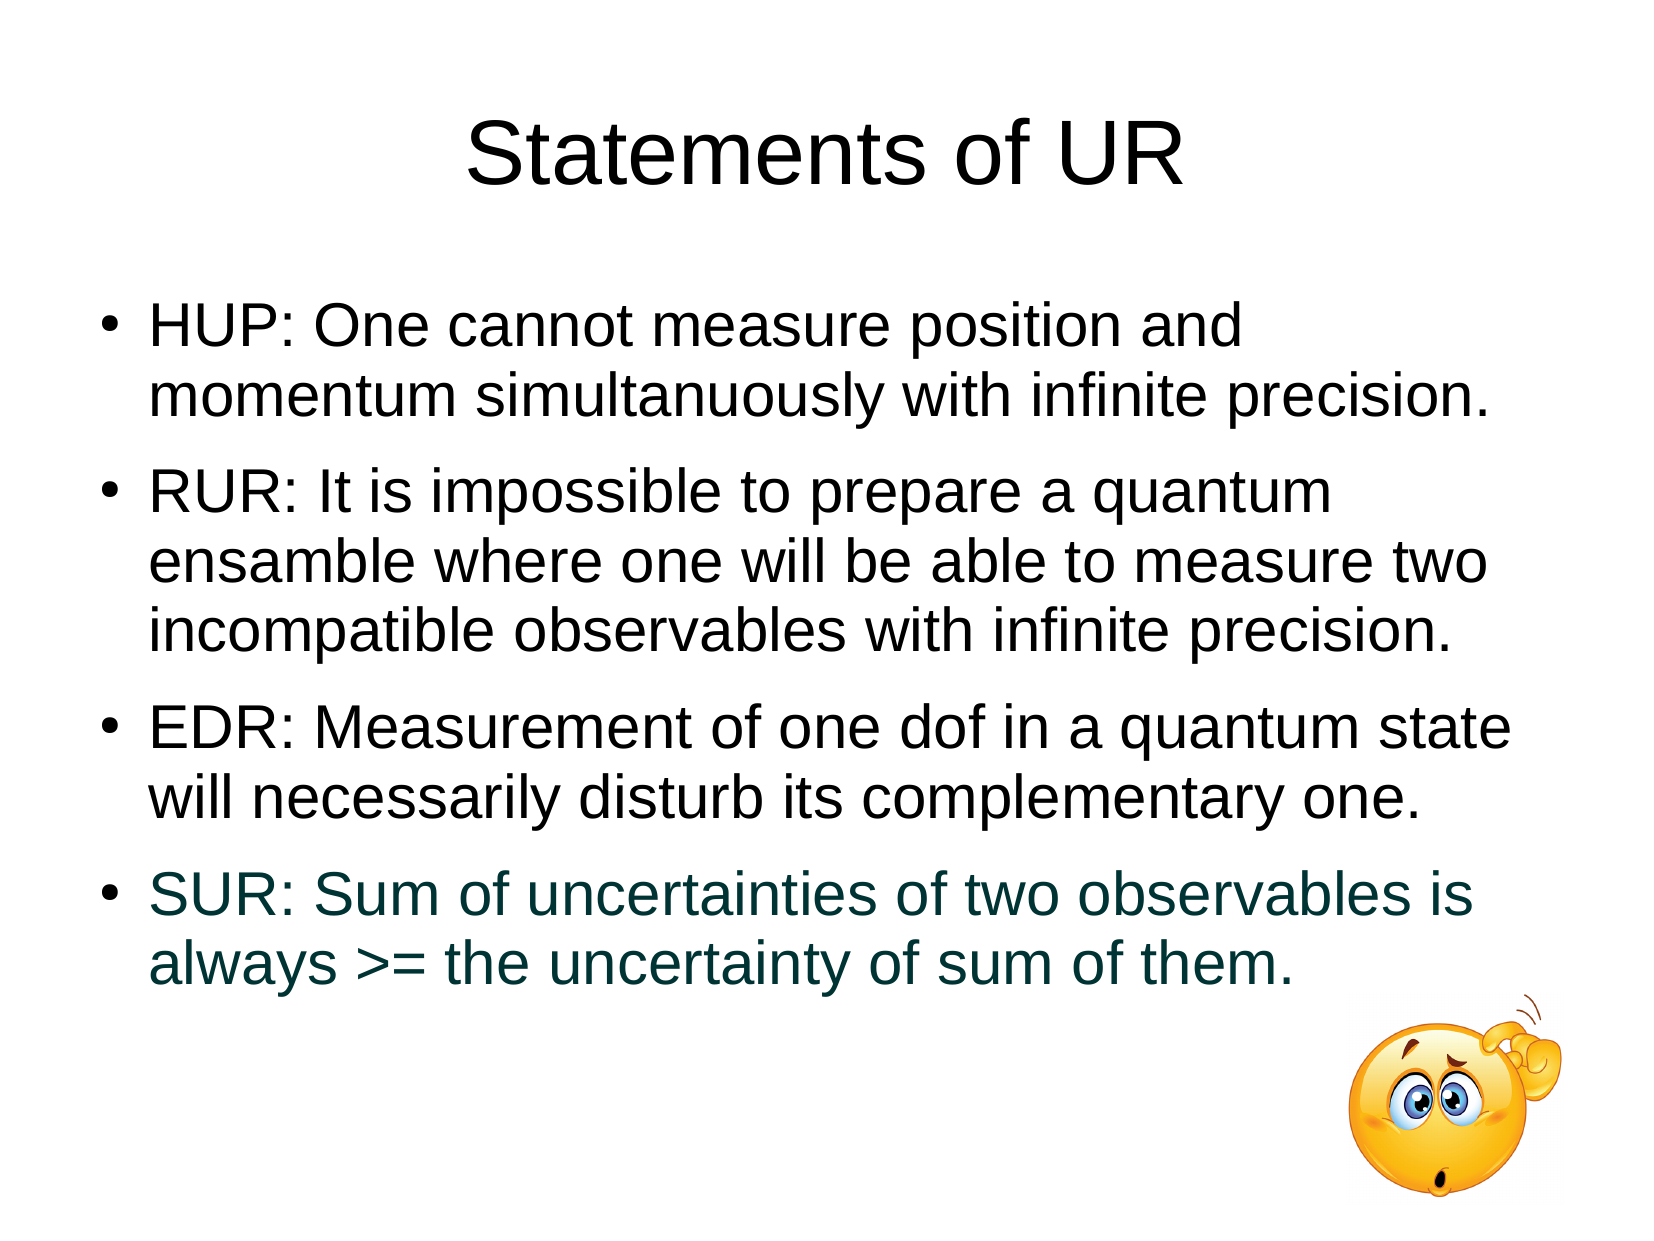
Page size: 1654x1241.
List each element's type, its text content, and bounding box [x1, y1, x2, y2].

list HUP: One cannot measure position and momentum simultanuously with infinite precision. RUR: It is impossible to prepare a quantum ensamble where one will be able to measure two incompatible observables with infinite precision. EDR: Measurement of one dof in a quantum state will necessarily disturb its complementary one. SUR: Sum of uncertainties of two observables is always >= the uncertainty of sum of them. [82, 290, 1571, 1010]
picture [1346, 992, 1564, 1205]
title Statements of UR [82, 49, 1571, 257]
